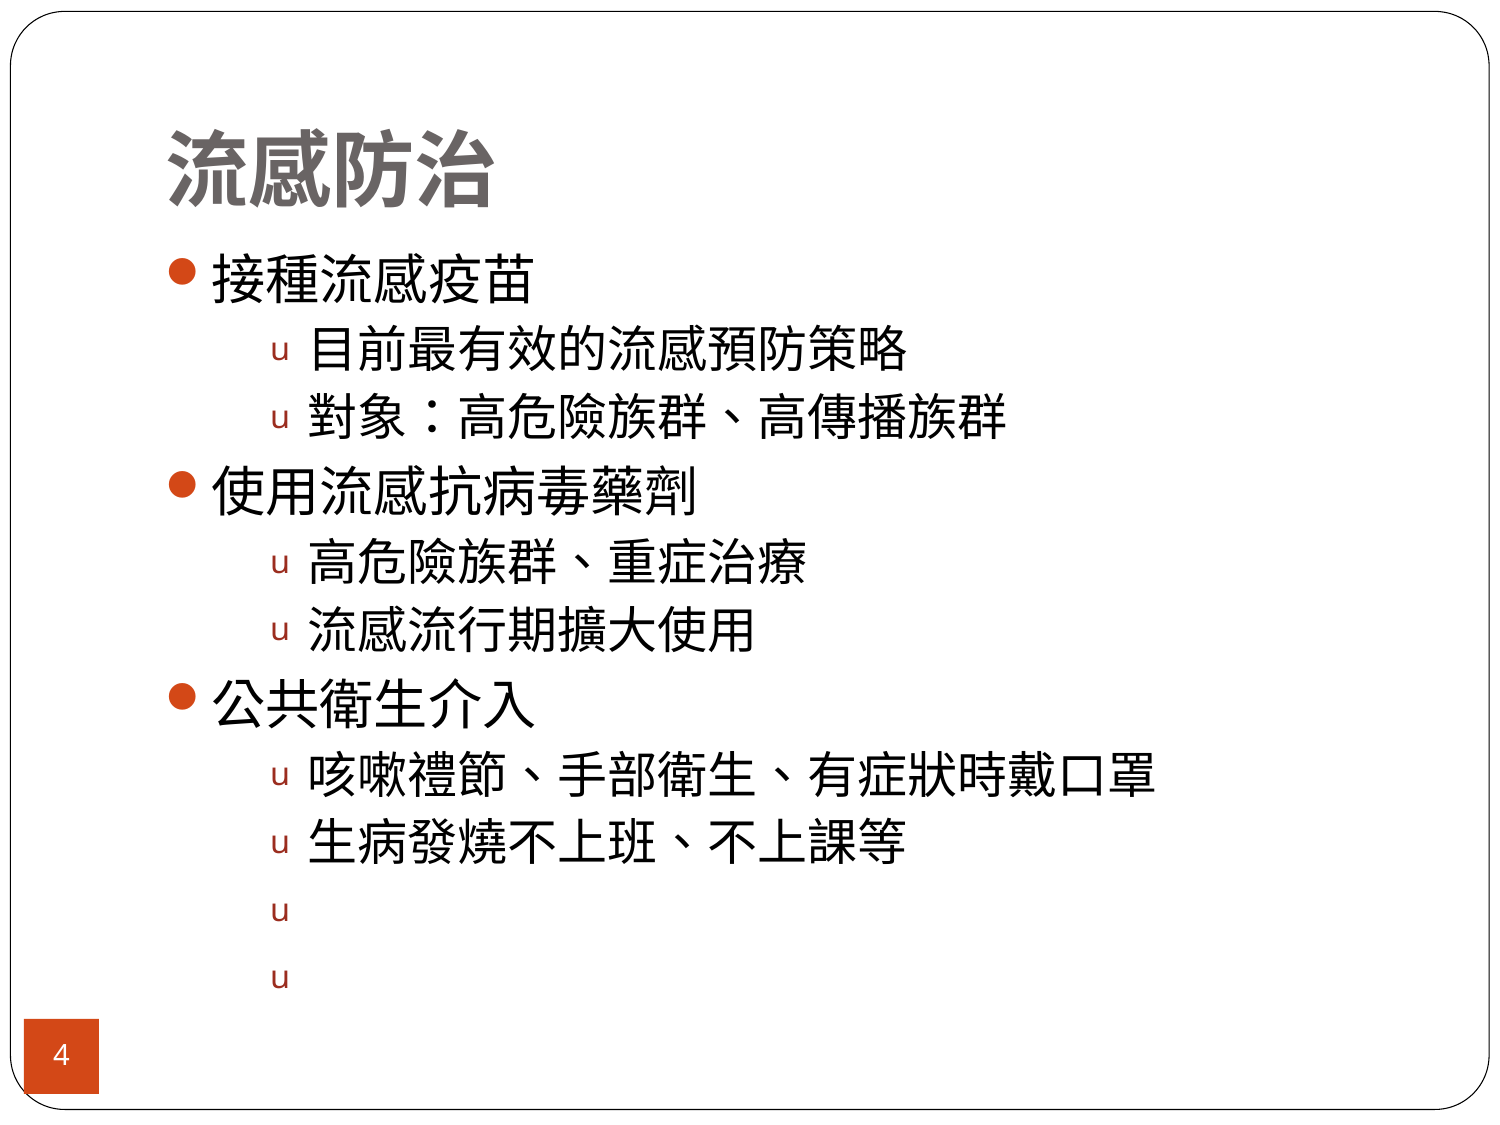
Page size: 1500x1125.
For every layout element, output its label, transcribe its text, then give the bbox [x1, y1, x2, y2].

title 流感防治 [150, 45, 1426, 233]
list 接種流感疫苗 目前最有效的流感預防策略 對象：高危險族群、高傳播族群 使用流感抗病毒藥劑 高危險族群、重症治療 流感流行期擴大使用 公共衛生介入 咳嗽禮節、手部衛生、有症狀時戴口罩 生病發燒不上班、不上課等 [150, 237, 1426, 988]
text_box [23, 1018, 99, 1094]
